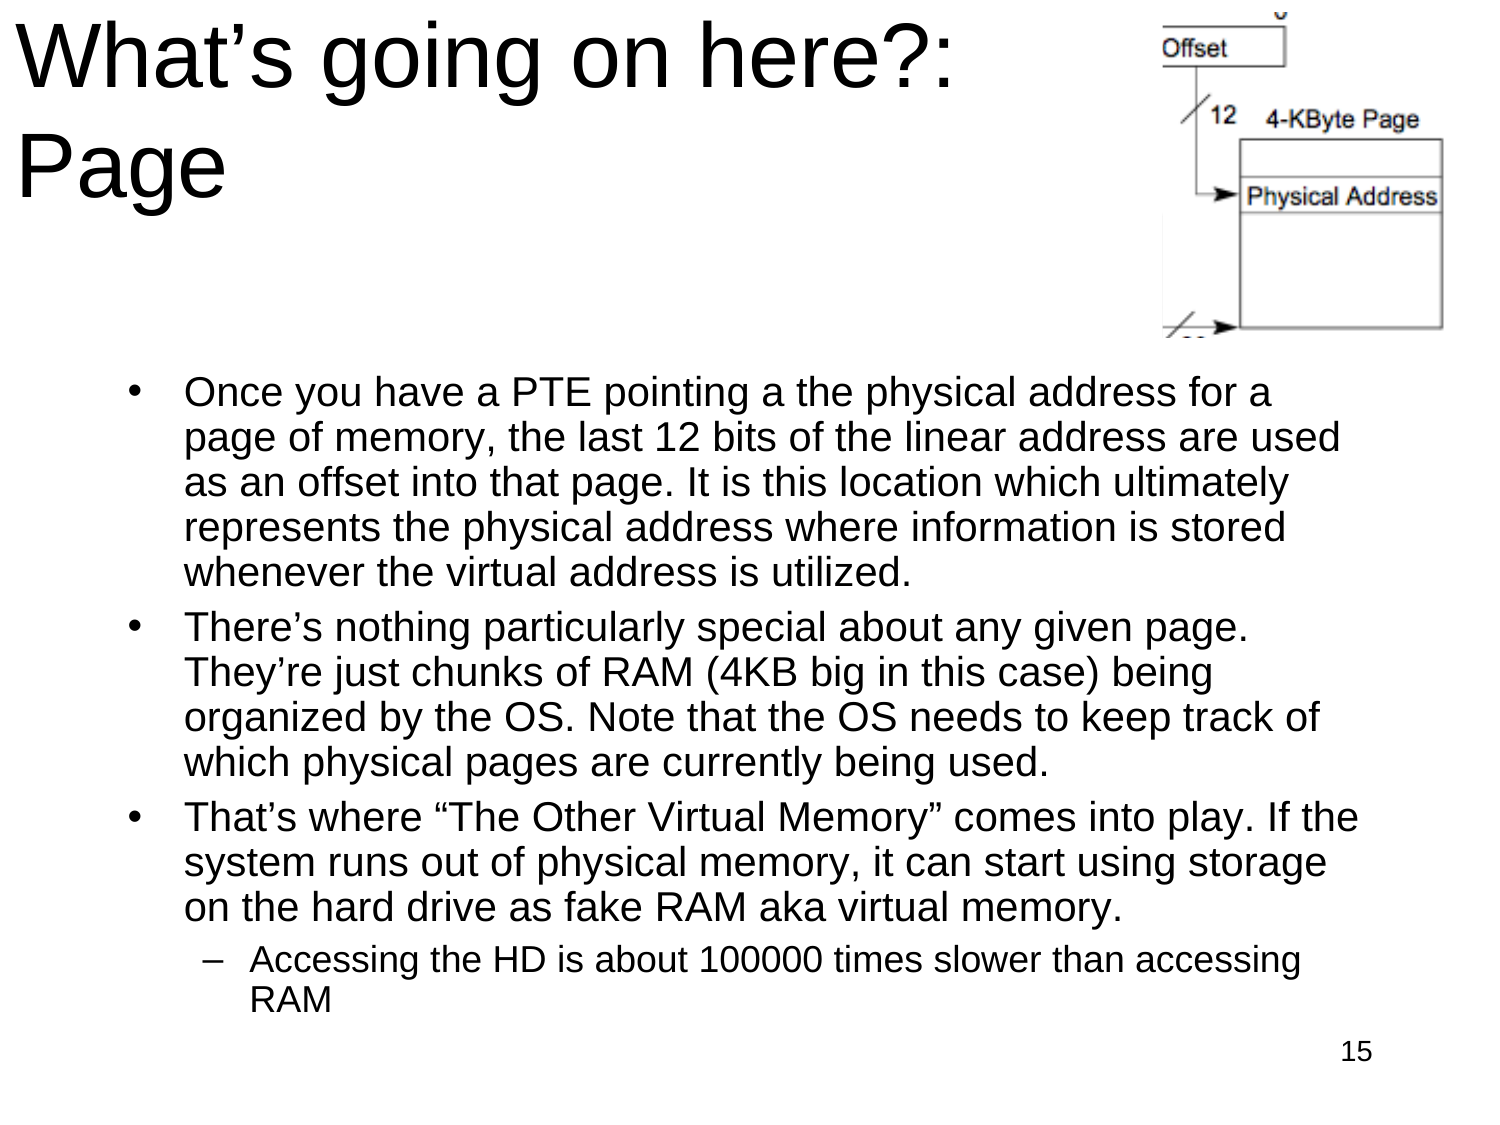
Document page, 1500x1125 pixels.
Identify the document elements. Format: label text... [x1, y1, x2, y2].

text_box <number> [1074, 1038, 1388, 1101]
list Once you have a PTE pointing a the physical address for a page of memory, the last 12 bits of the linear address are used as an offset into that page. It is this location which ultimately represents the physical address where information is stored whenever the virtual address is utilized. There’s nothing particularly special about any given page. They’re just chunks of RAM (4KB big in this case) being organized by the OS. Note that the OS needs to keep track of which physical pages are currently being used. That’s where “The Other Virtual Memory” comes into play. If the system runs out of physical memory, it can start using storage on the hard drive as fake RAM aka virtual memory. Accessing the HD is about 100000 times slower than accessing RAM [112, 362, 1388, 1038]
title What’s going on here?: Page [0, 0, 1276, 224]
picture [1162, 12, 1471, 338]
